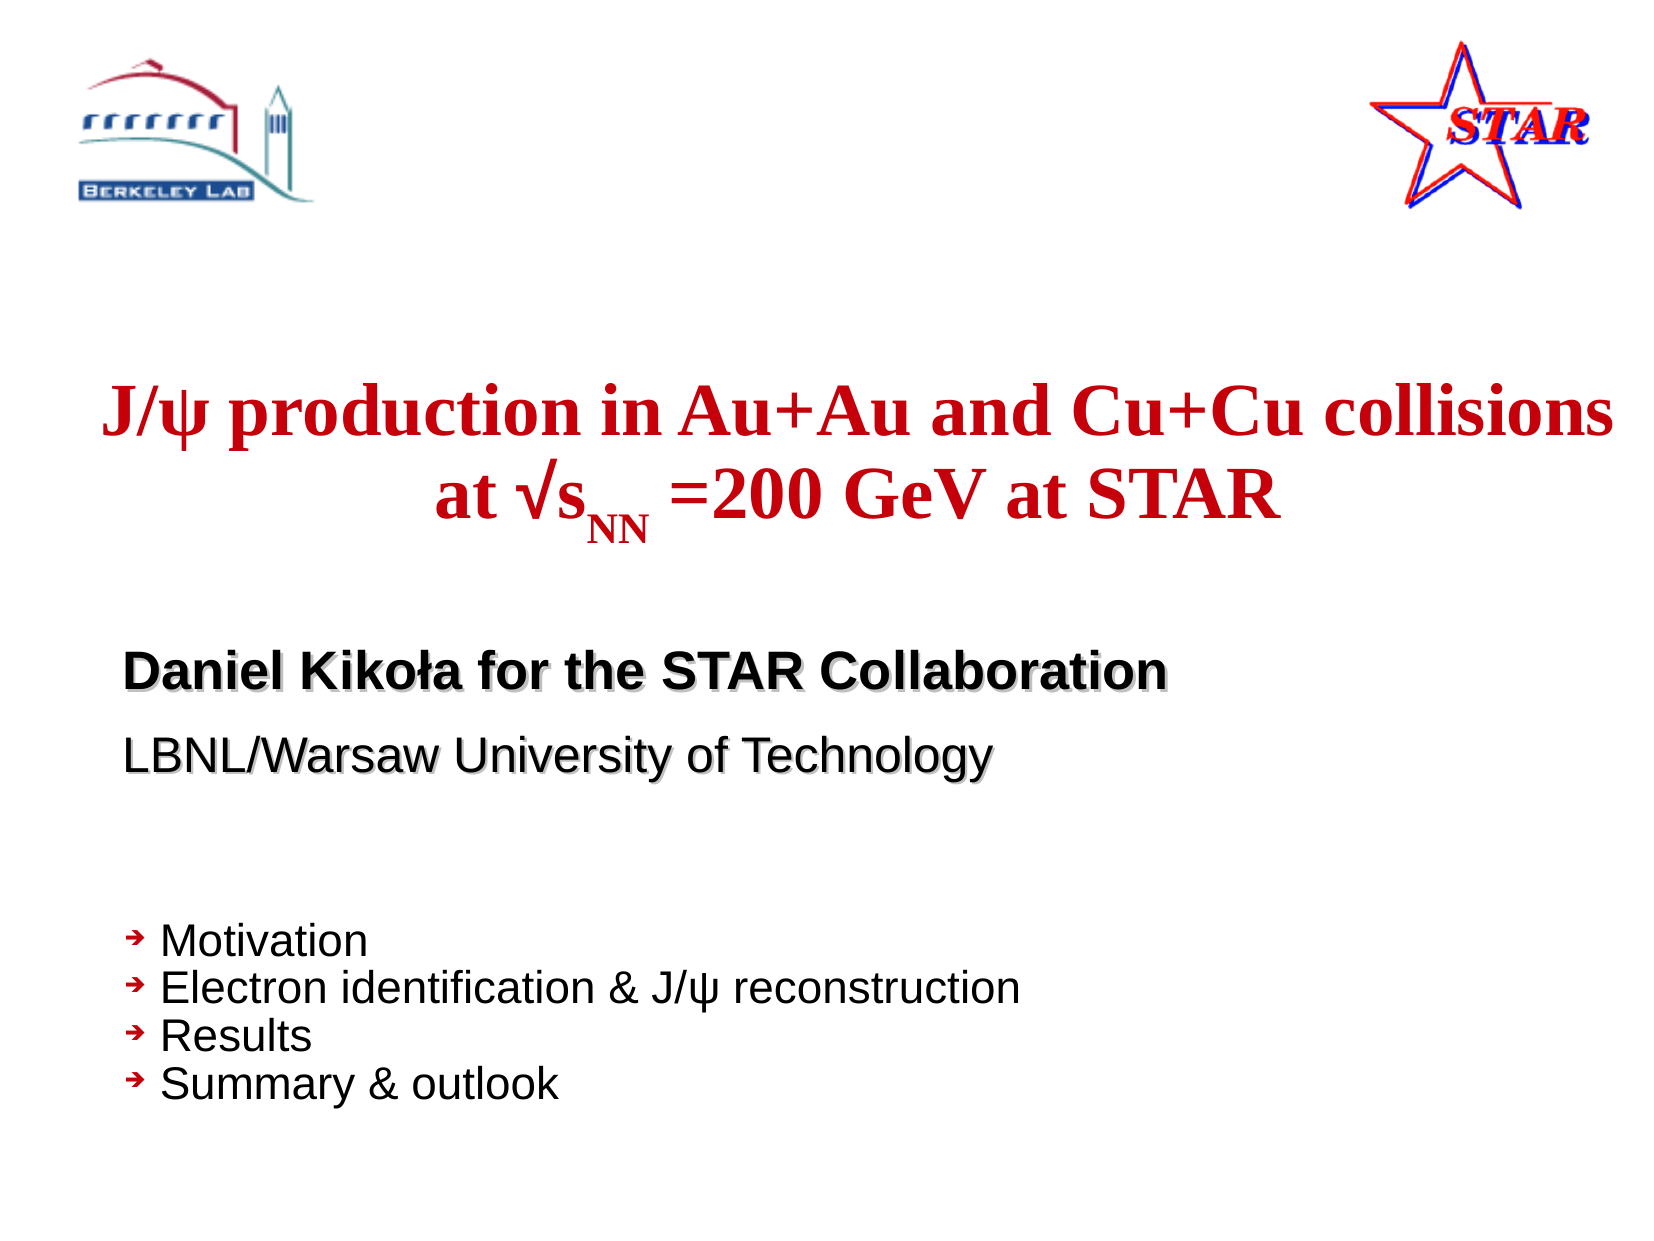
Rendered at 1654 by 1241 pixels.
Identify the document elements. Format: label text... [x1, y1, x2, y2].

picture [1363, 36, 1601, 217]
picture [73, 42, 326, 211]
text_box Outline Motivation Electron identification & J/ψ reconstruction Results Summary & outlook [74, 703, 1201, 1096]
text_box Daniel Kikoła for the STAR Collaboration LBNL/Warsaw University of Technology [122, 495, 1611, 953]
title J/ψ production in Au+Au and Cu+Cu collisions at √sNN =200 GeV at STAR [86, 339, 1630, 581]
